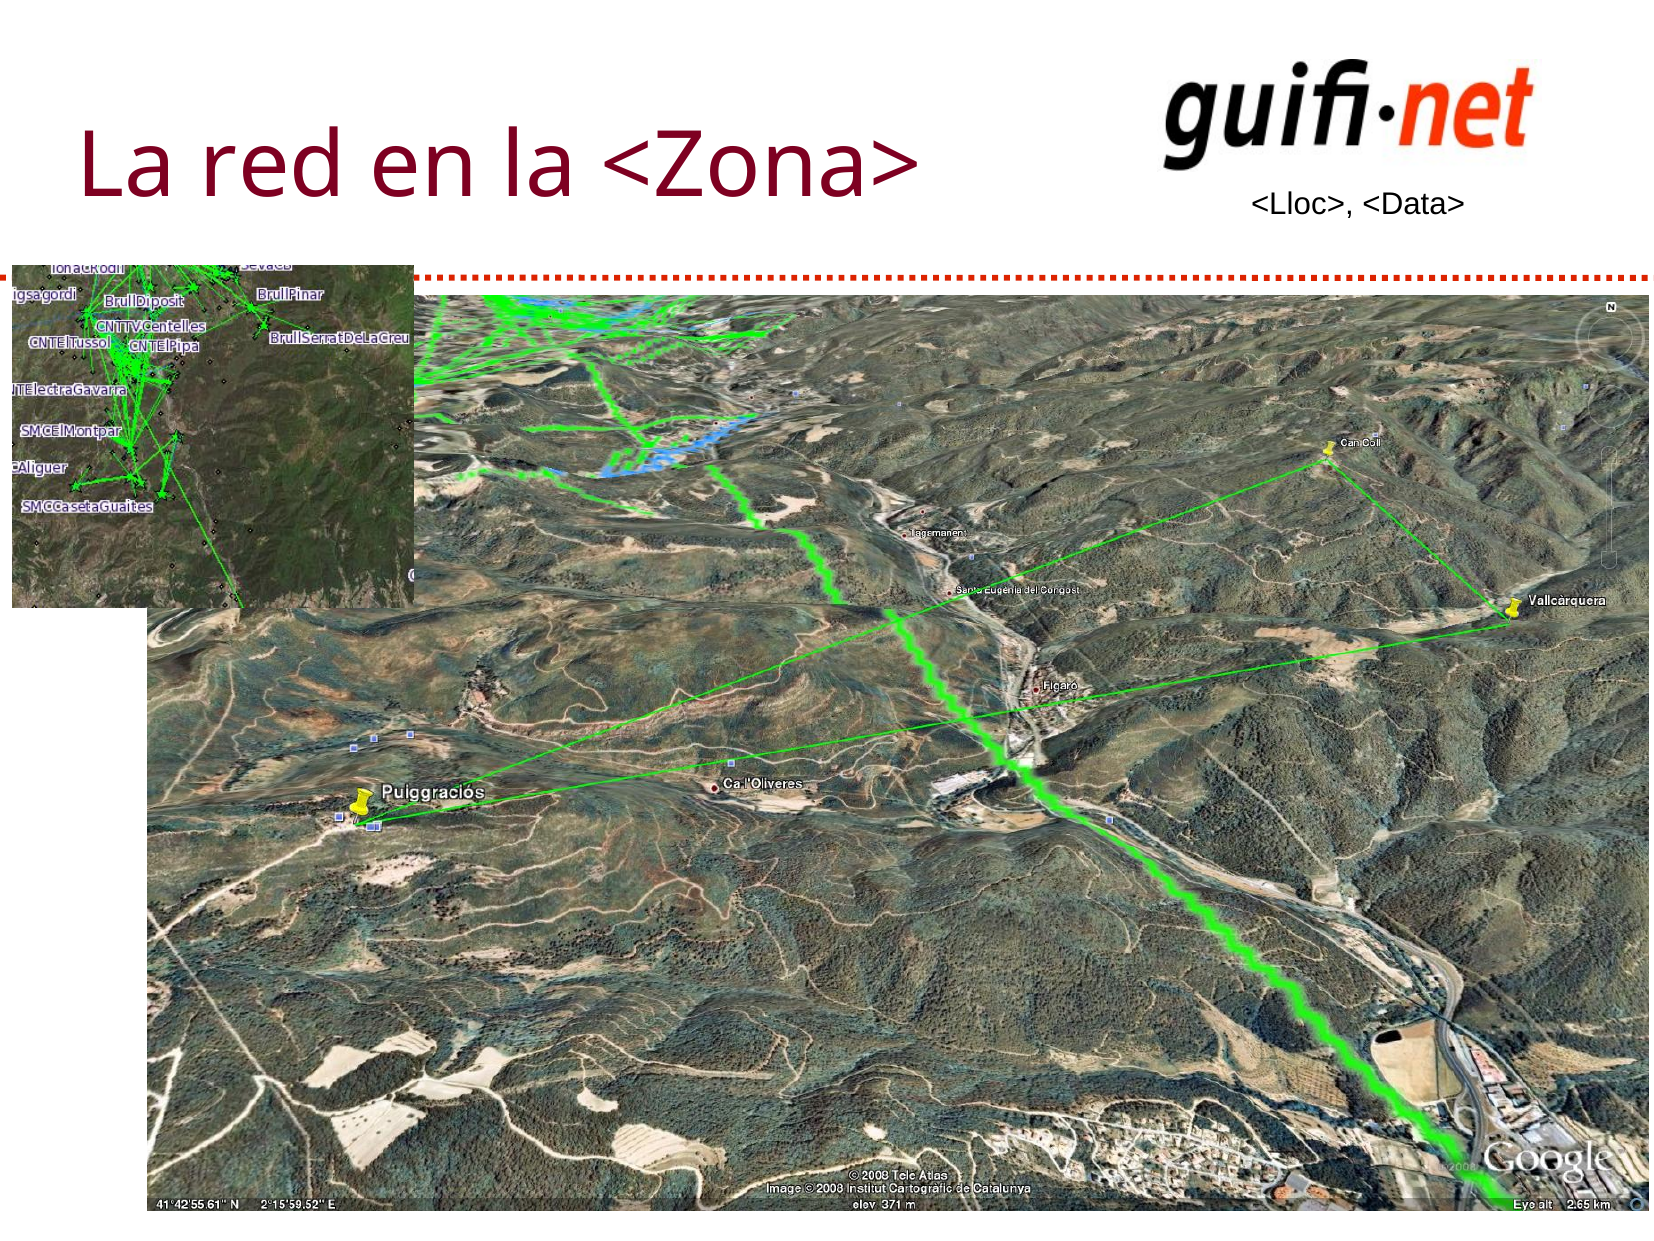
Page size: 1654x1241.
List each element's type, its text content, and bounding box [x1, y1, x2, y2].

picture [12, 265, 1649, 1211]
picture [1157, 59, 1542, 172]
title La red en la <Zona> [76, 59, 1093, 267]
